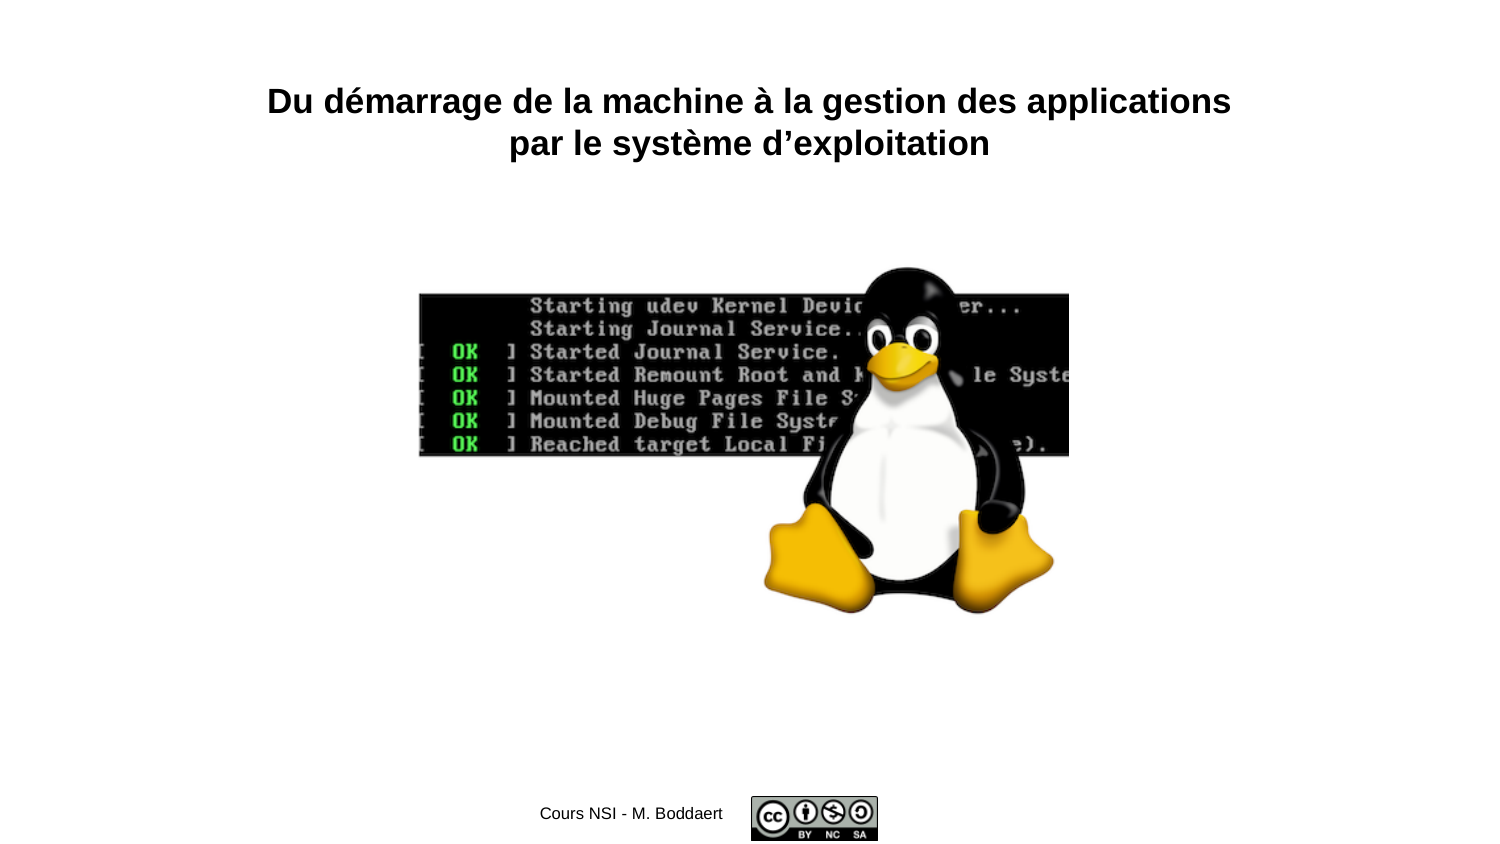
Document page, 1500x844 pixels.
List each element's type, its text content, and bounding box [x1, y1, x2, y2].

picture [751, 796, 878, 841]
picture [417, 237, 1069, 650]
title Du démarrage de la machine à la gestion des applications par le système d’exploitation [51, 63, 1449, 178]
